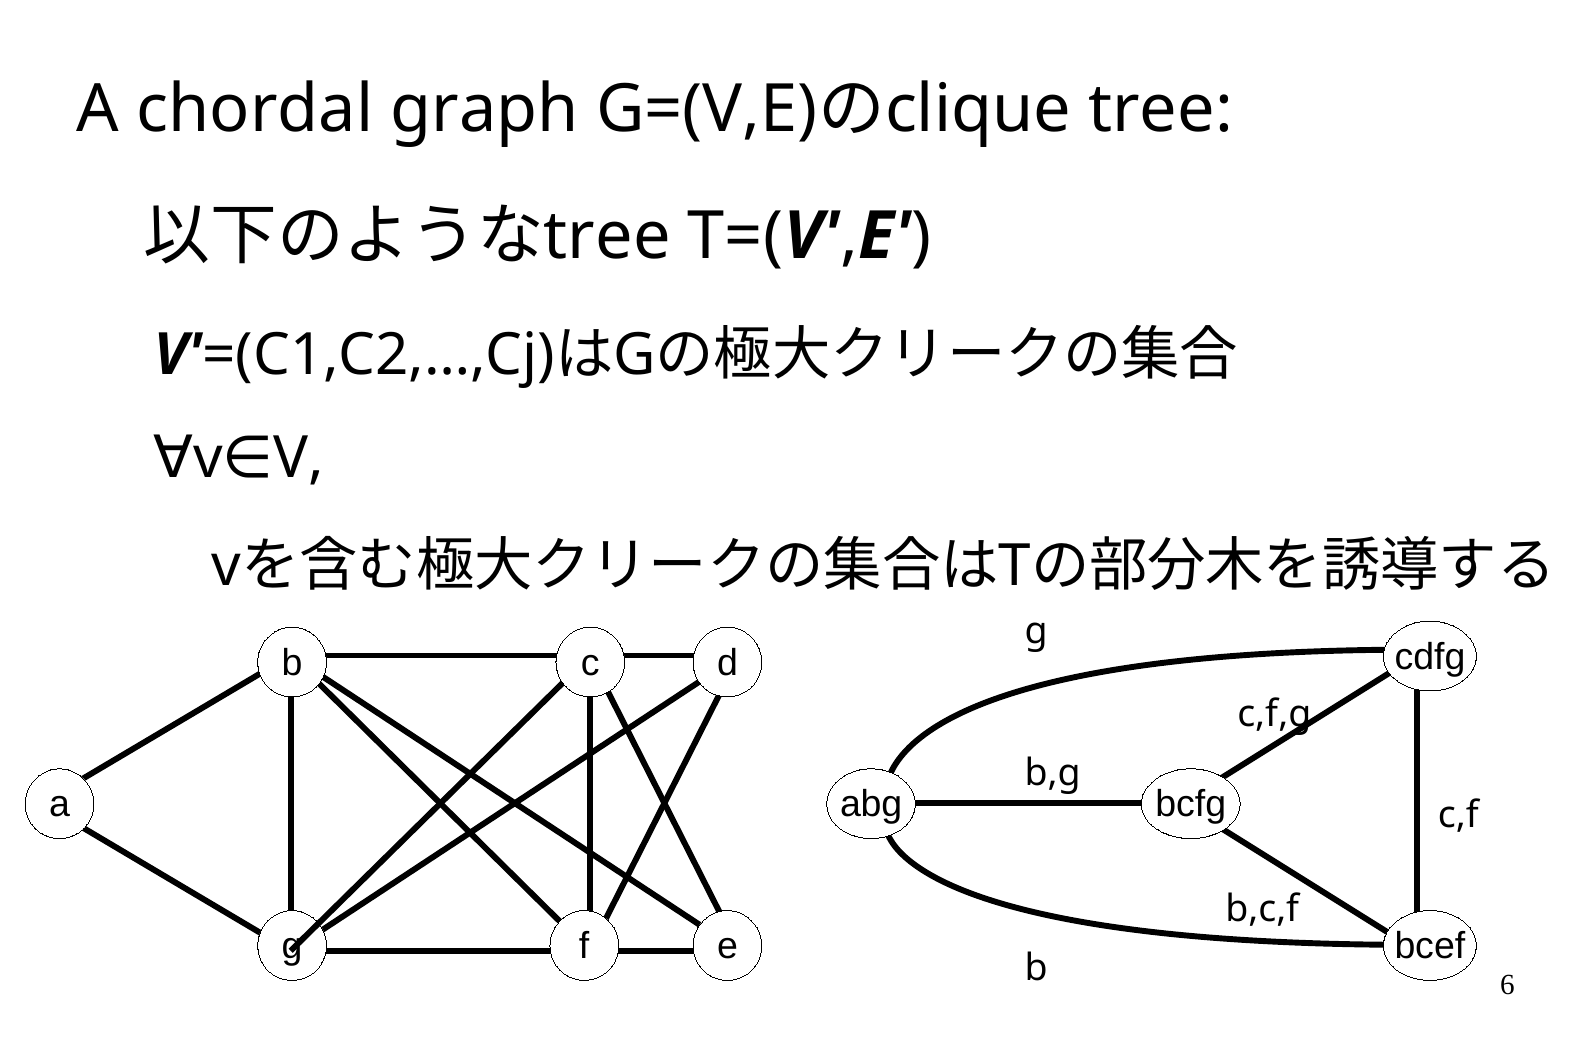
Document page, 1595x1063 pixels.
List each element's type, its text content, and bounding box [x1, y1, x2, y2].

text_box bcef [1383, 910, 1477, 981]
text_box abg [826, 768, 916, 839]
text_box b [257, 627, 327, 697]
text_box cdfg [1383, 621, 1477, 691]
list A chordal graph G=(V,E)のclique tree: 以下のようなtree T=(V',E') V'=(C1,C2,…,Cj)はGの極大クリークの集合 ∀v∈V, vを含む極大クリークの集合はTの部分木を誘導する [59, 54, 1565, 493]
text_box g [286, 940, 296, 956]
text_box c,f,g [1222, 679, 1400, 735]
text_box e [693, 910, 762, 981]
text_box g [1009, 596, 1188, 652]
text_box bcfg [1161, 798, 1171, 814]
text_box g [257, 910, 327, 981]
text_box b,c,f [1210, 874, 1388, 930]
text_box b [1009, 933, 1188, 989]
text_box d [693, 627, 762, 697]
text_box b,g [1009, 738, 1188, 794]
text_box f [549, 910, 619, 981]
text_box c,f [1423, 779, 1595, 835]
text_box bcfg [1141, 768, 1241, 839]
text_box a [25, 768, 94, 839]
text_box c [555, 627, 625, 697]
